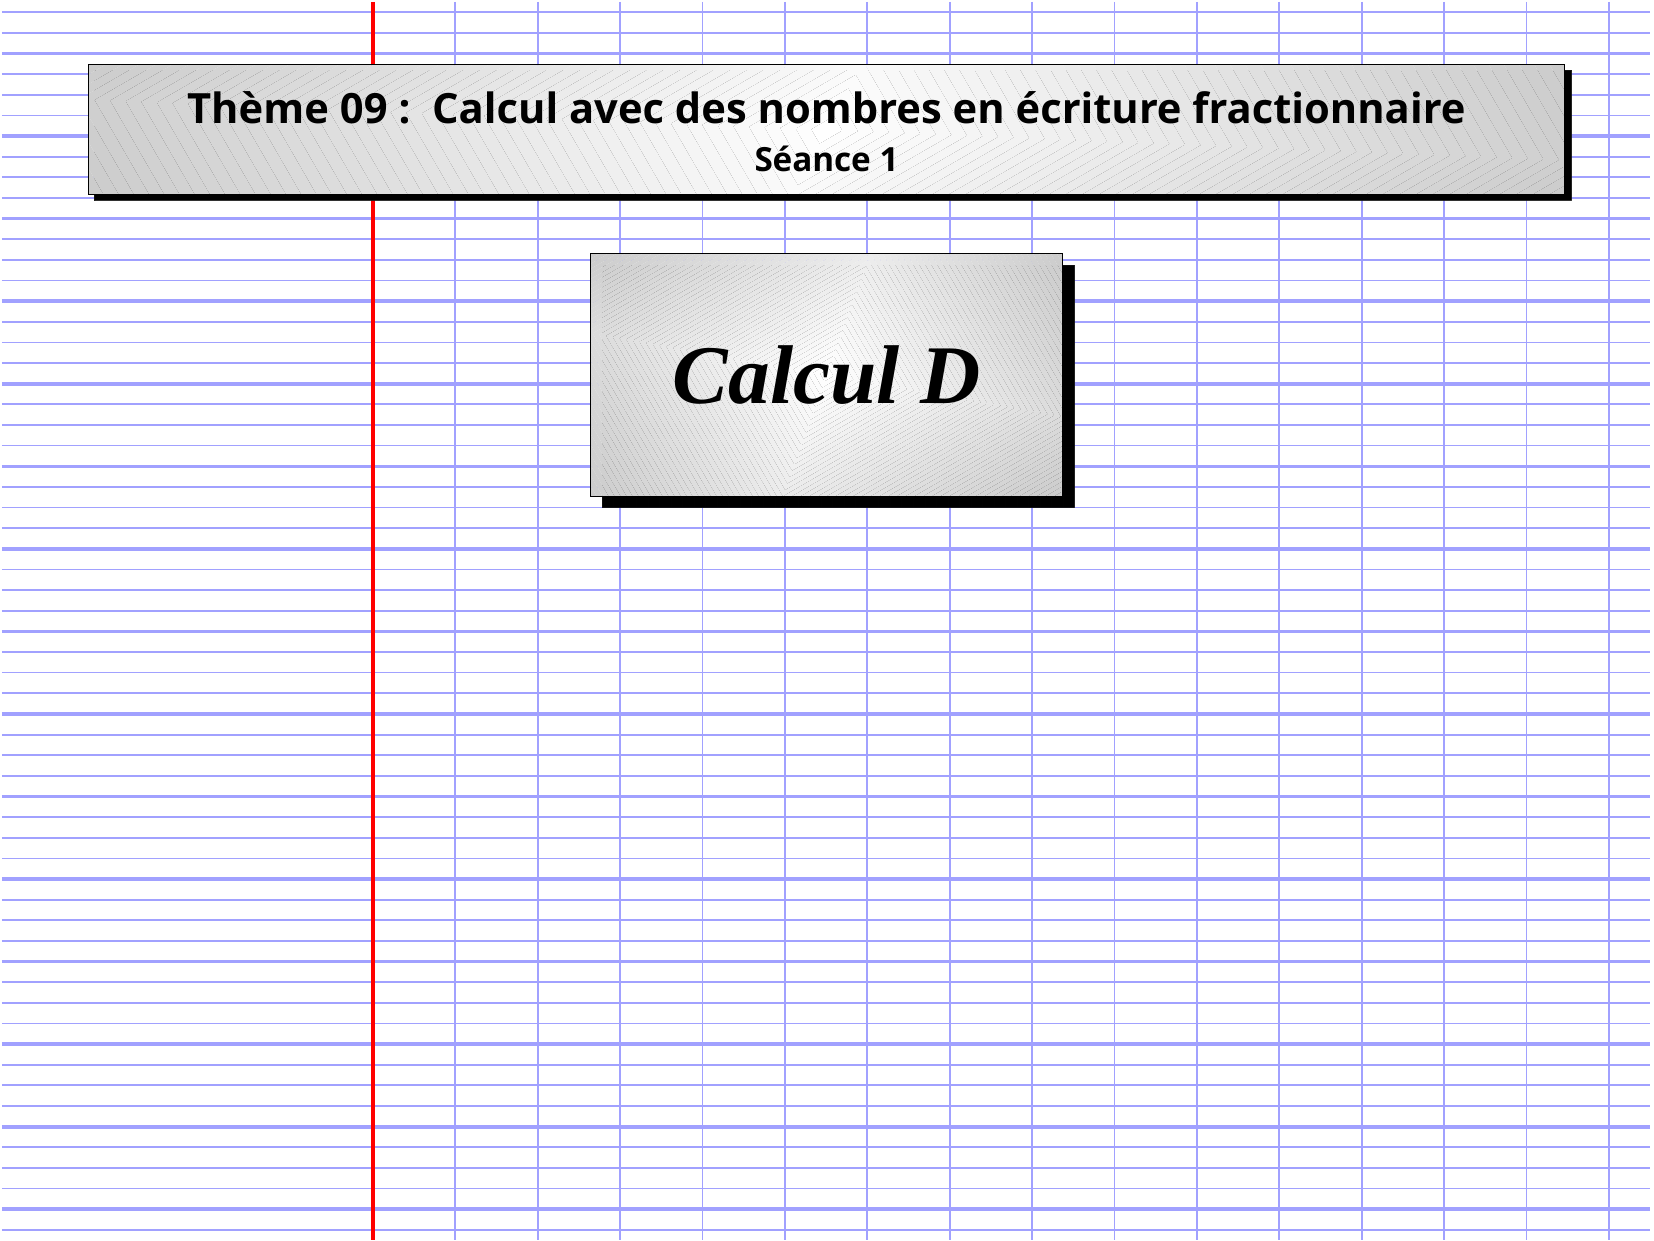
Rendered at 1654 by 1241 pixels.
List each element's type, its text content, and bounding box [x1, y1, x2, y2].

text_box Thème 09 : Calcul avec des nombres en écriture fractionnaire Séance 1 [88, 64, 1565, 195]
text_box Calcul D [590, 253, 1063, 497]
picture [0, 0, 1654, 1241]
